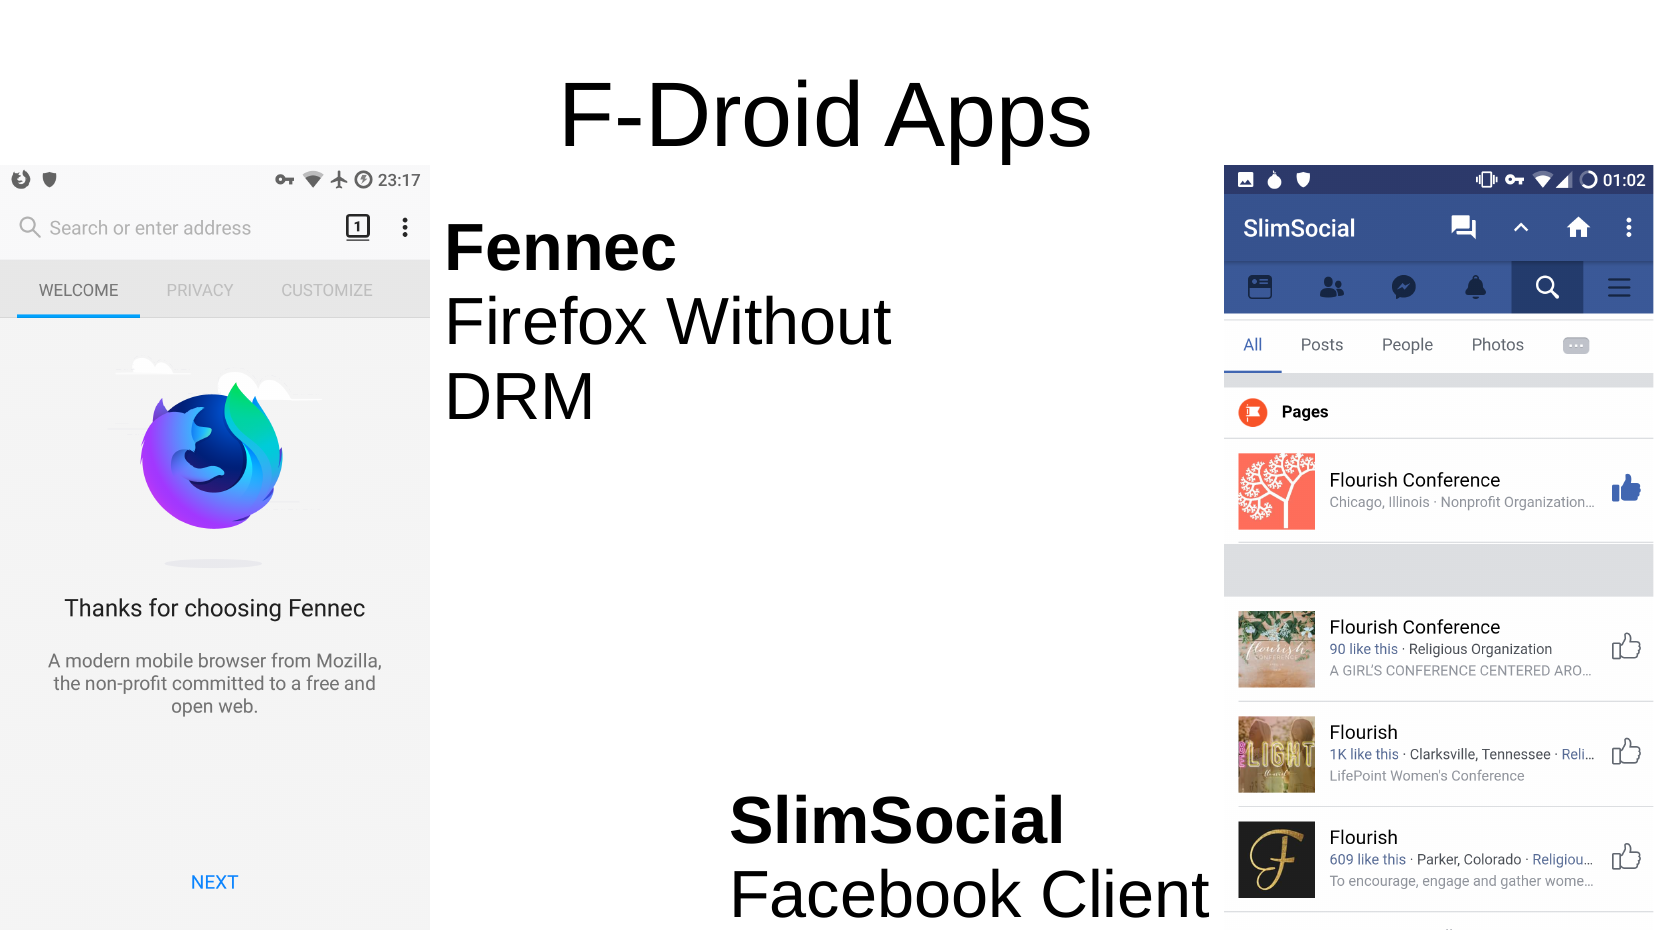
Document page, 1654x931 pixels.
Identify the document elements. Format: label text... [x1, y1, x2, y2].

picture [0, 165, 430, 930]
text_box SlimSocial Facebook Client [714, 775, 1224, 931]
text_box Fennec Firefox Without DRM [430, 202, 915, 467]
title F-Droid Apps [82, 37, 1571, 193]
picture [1224, 165, 1654, 931]
